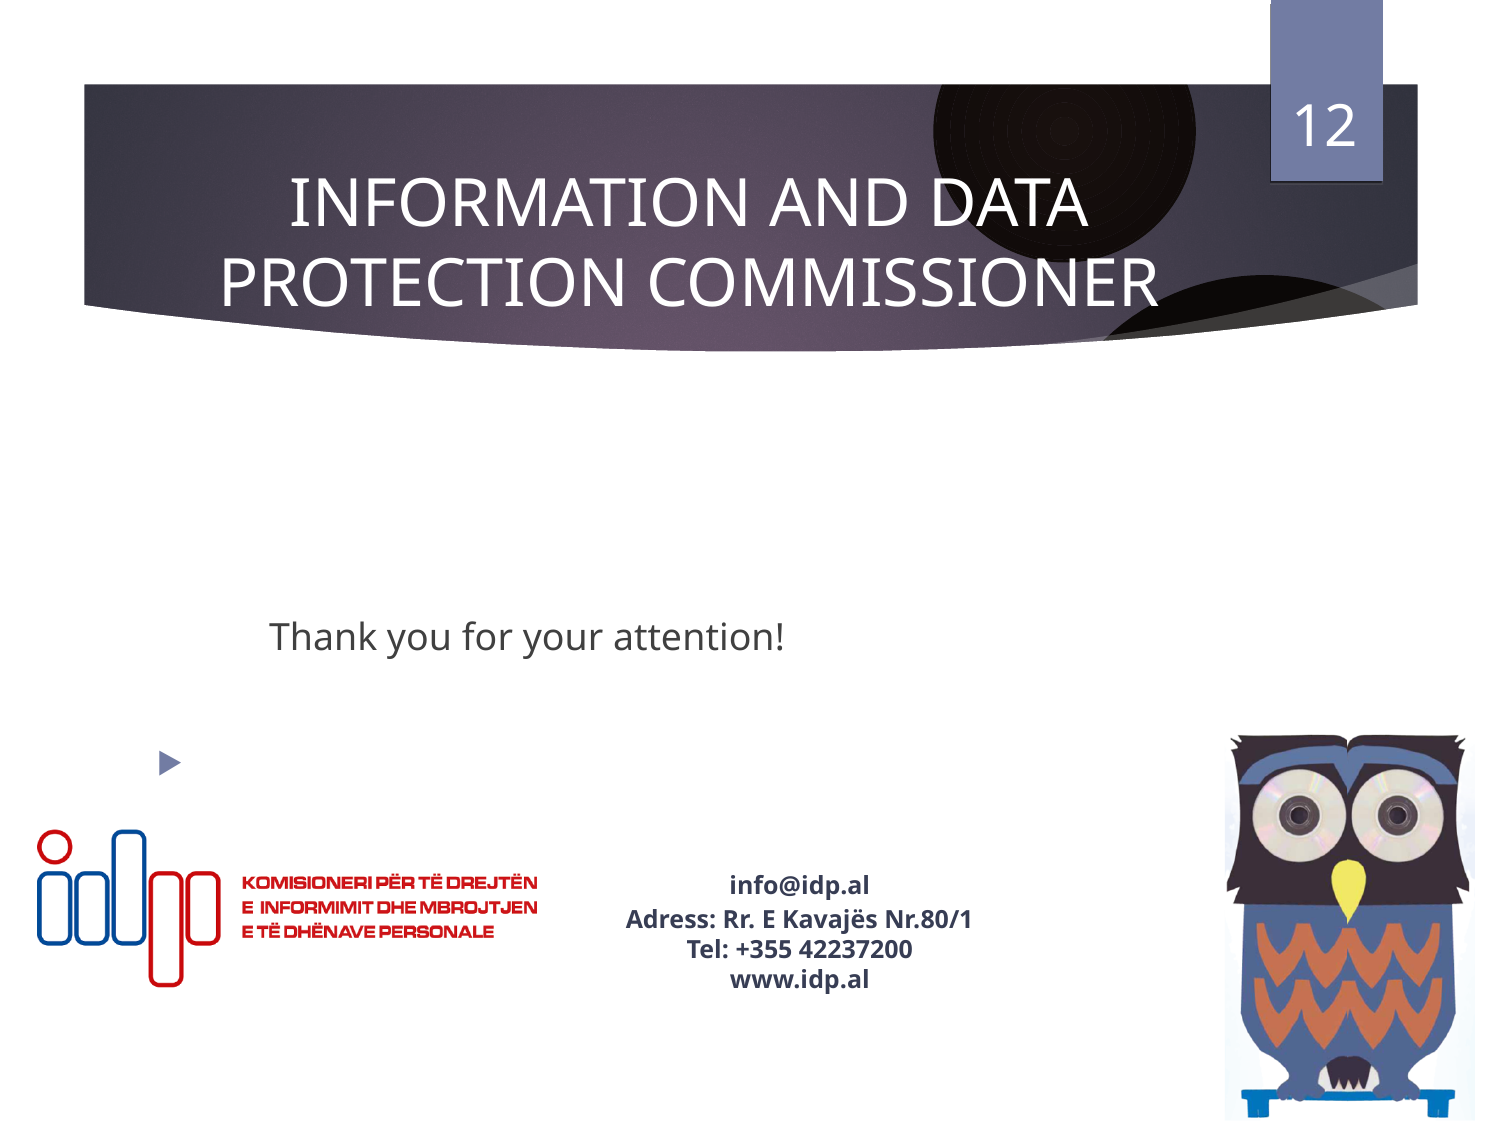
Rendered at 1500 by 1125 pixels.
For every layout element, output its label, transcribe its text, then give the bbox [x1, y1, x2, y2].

title INFORMATION AND DATA PROTECTION COMMISSIONER [141, 152, 1238, 269]
text_box [1259, 48, 1390, 175]
list Thank you for your attention! [141, 408, 1338, 988]
text_box info@idp.al Adress: Rr. E Kavajës Nr.80/1 Tel: +355 42237200 www.idp.al [487, 863, 1112, 1001]
picture [37, 787, 537, 1051]
picture [1224, 694, 1475, 1125]
